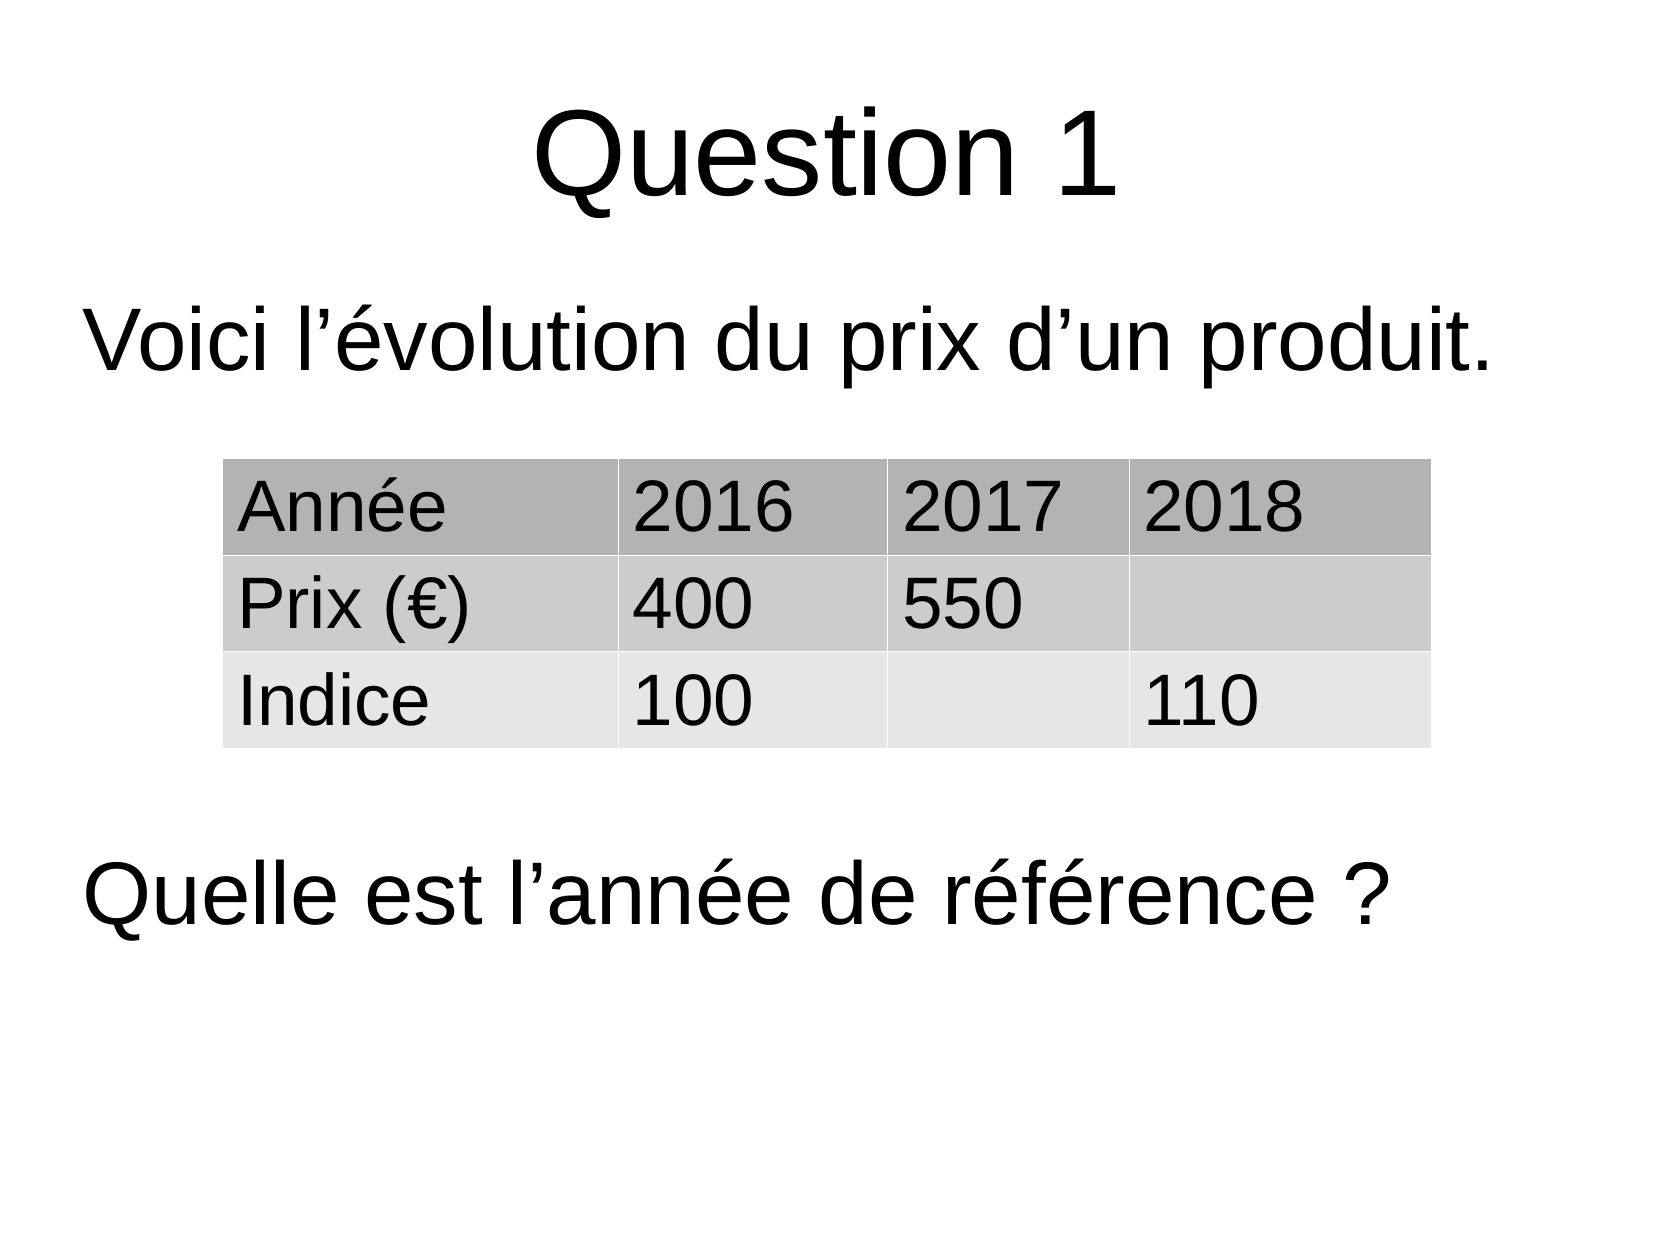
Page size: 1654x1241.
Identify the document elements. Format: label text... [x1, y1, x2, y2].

list Voici l’évolution du prix d’un produit. Quelle est l’année de référence ? [82, 290, 1571, 1010]
table_cell [1130, 556, 1431, 651]
table_cell Indice [223, 652, 618, 748]
table_header 2018 [1130, 459, 1431, 555]
table_cell 400 [619, 556, 887, 651]
table_cell 100 [619, 652, 887, 748]
table_cell 110 [1130, 652, 1431, 748]
table_header 2016 [619, 459, 887, 555]
title Question 1 [82, 49, 1571, 257]
table_cell 550 [888, 556, 1129, 651]
table_header 2017 [888, 459, 1129, 555]
table_cell [888, 652, 1129, 748]
table_header Année [223, 459, 618, 555]
table_cell Prix (€) [223, 556, 618, 651]
